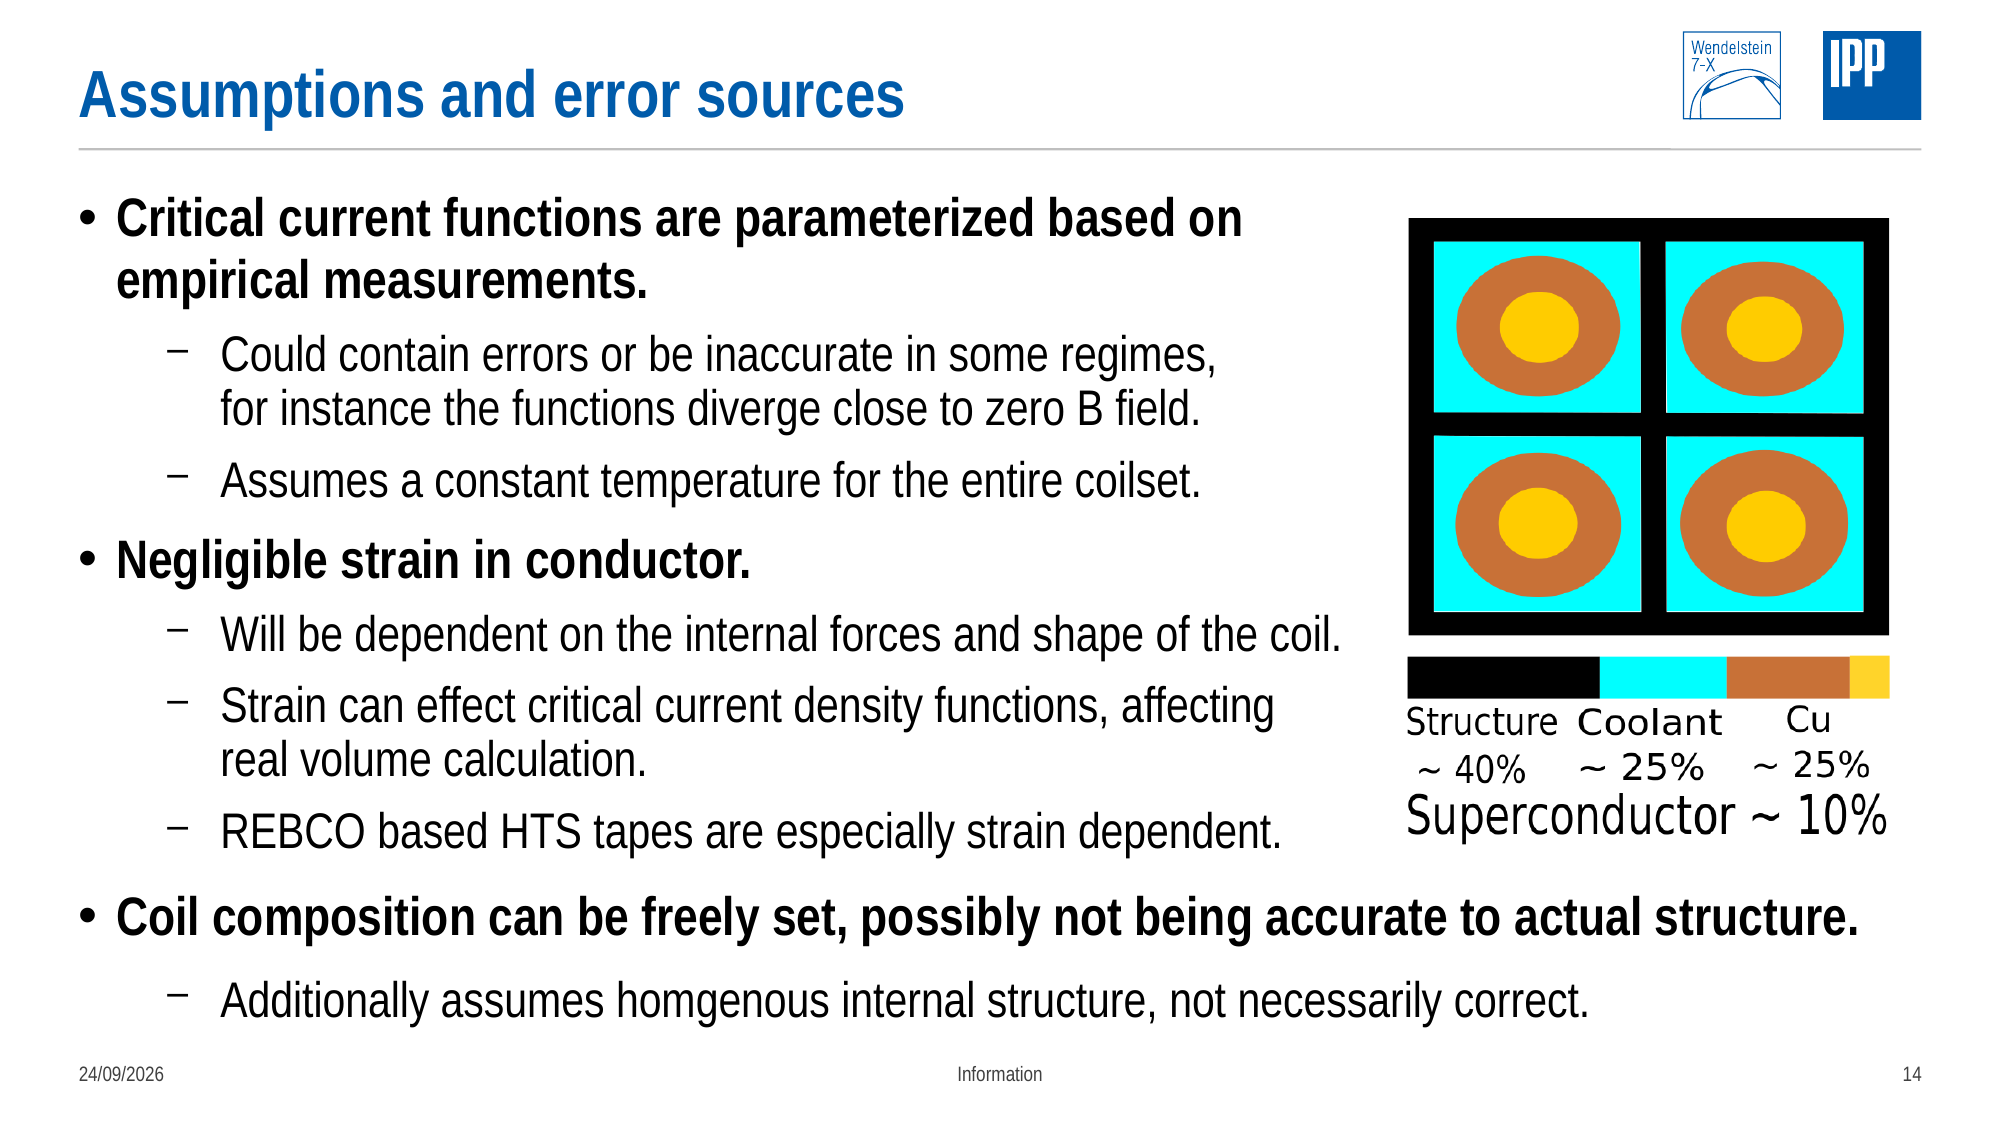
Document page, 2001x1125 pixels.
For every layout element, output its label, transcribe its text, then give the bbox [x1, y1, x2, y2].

picture [1405, 218, 1890, 636]
footer Information [297, 1042, 1703, 1103]
picture [1405, 651, 1890, 845]
slide_number 18/03/2022 [78, 1042, 262, 1103]
slide_number <number> [1744, 1042, 1922, 1103]
list Critical current functions are parameterized based on empirical measurements. Could contain errors or be inaccurate in some regimes, for instance the functions diverge close to zero B field. Assumes a constant temperature for the entire coilset. Negligible strain in conductor. Will be dependent on the internal forces and shape of the coil. Strain can effect critical current density functions, affecting real volume calculation. REBCO based HTS tapes are especially strain dependent. Coil composition can be freely set, possibly not being accurate to actual structure. Additionally assumes homgenous internal structure, not necessarily correct. [78, 179, 1922, 1018]
title Assumptions and error sources [78, 30, 1638, 139]
